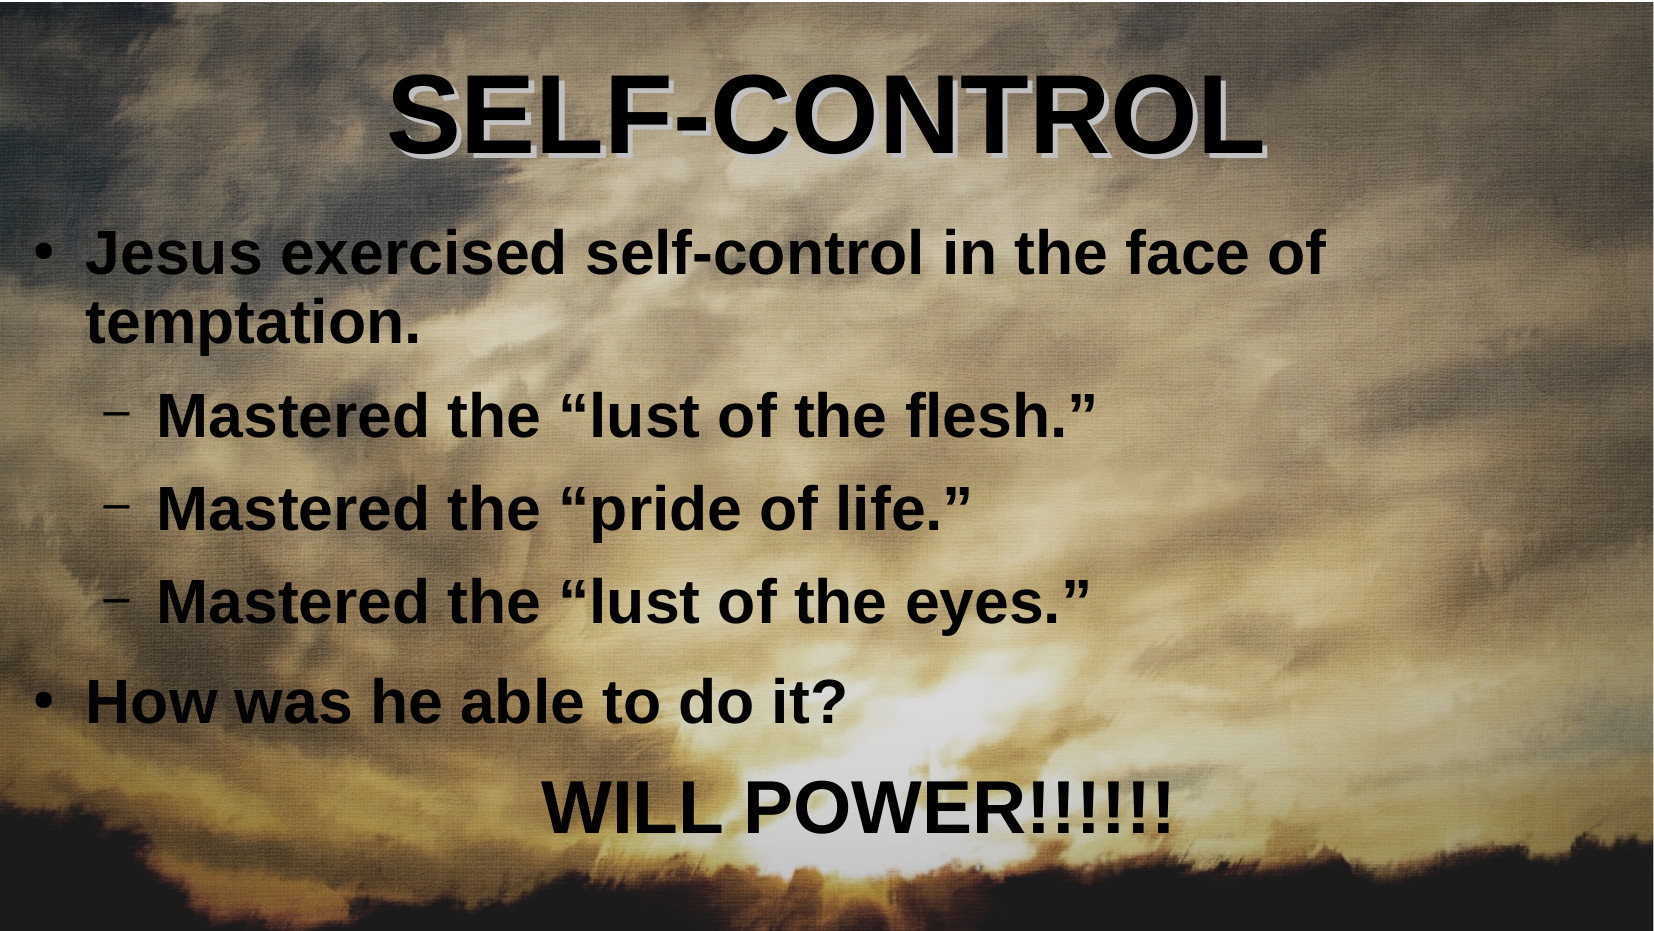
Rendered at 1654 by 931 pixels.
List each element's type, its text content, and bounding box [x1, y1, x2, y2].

list Jesus exercised self-control in the face of temptation. Mastered the “lust of the flesh.” Mastered the “pride of life.” Mastered the “lust of the eyes.” How was he able to do it? WILL POWER!!!!!! [15, 217, 1651, 916]
picture [0, 2, 1654, 931]
title SELF-CONTROL [82, 37, 1571, 193]
